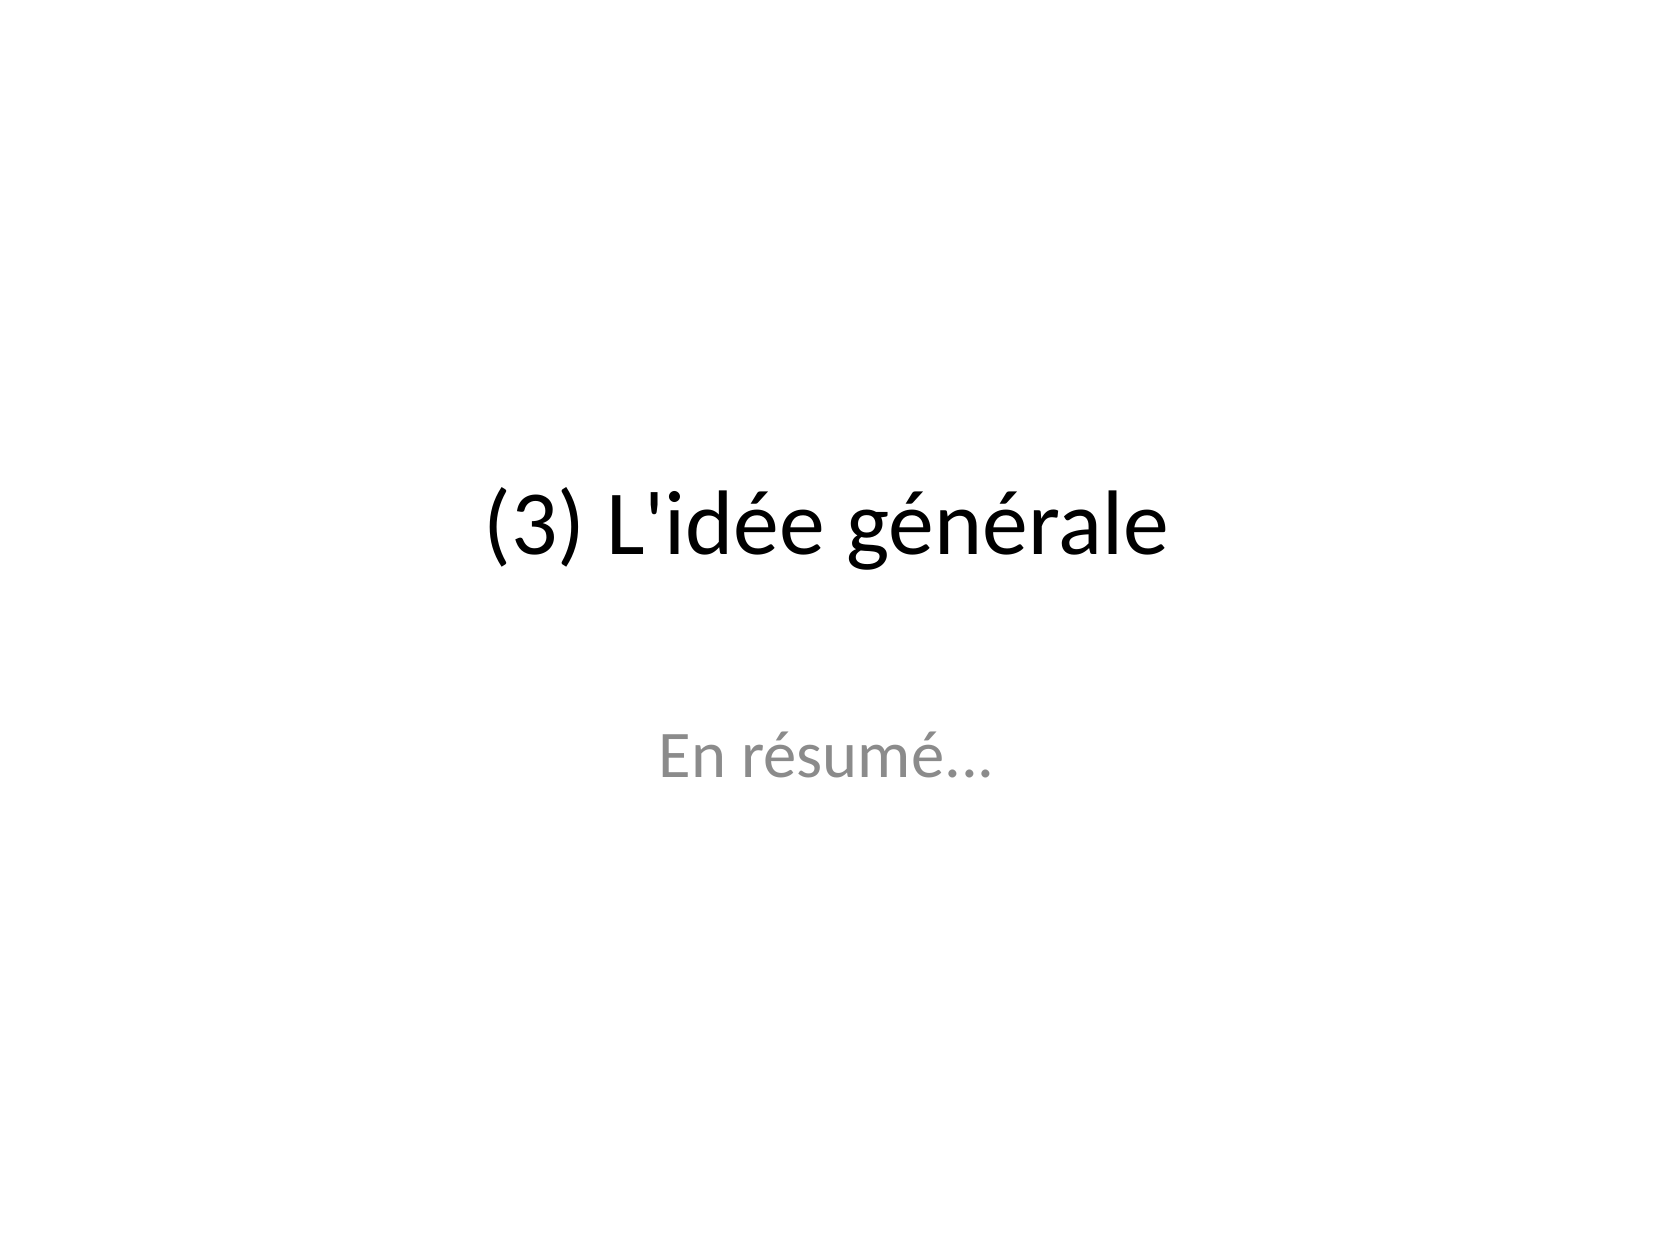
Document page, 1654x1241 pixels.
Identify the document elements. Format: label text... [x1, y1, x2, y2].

subtitle En résumé... [248, 702, 1406, 1020]
title (3) L'idée générale [124, 385, 1530, 651]
